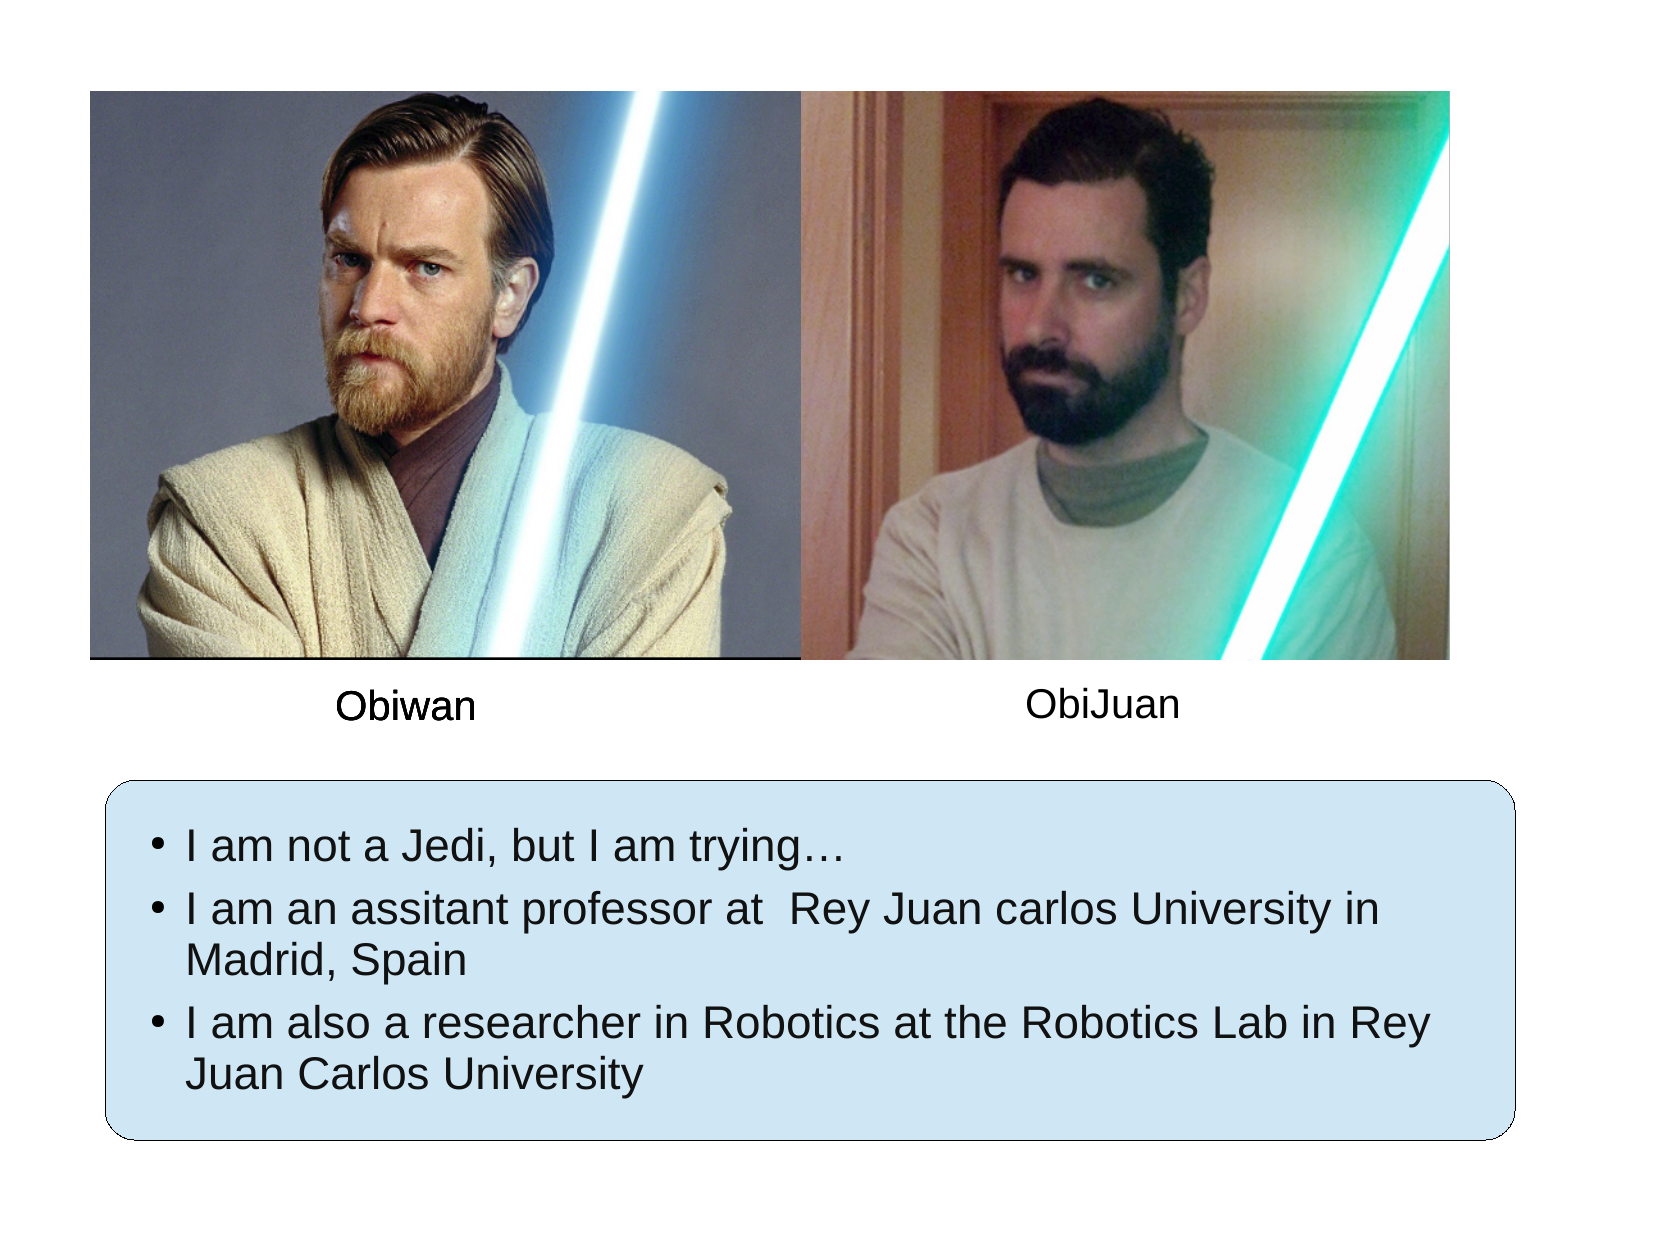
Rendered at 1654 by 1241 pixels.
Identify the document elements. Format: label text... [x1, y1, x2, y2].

text_box I am not a Jedi, but I am trying… I am an assitant professor at Rey Juan carlos University in Madrid, Spain I am also a researcher in Robotics at the Robotics Lab in Rey Juan Carlos University [135, 812, 1486, 1107]
picture [90, 91, 1456, 661]
text_box [105, 780, 1516, 1141]
text_box Obiwan [285, 675, 496, 737]
text_box ObiJuan [975, 673, 1231, 736]
